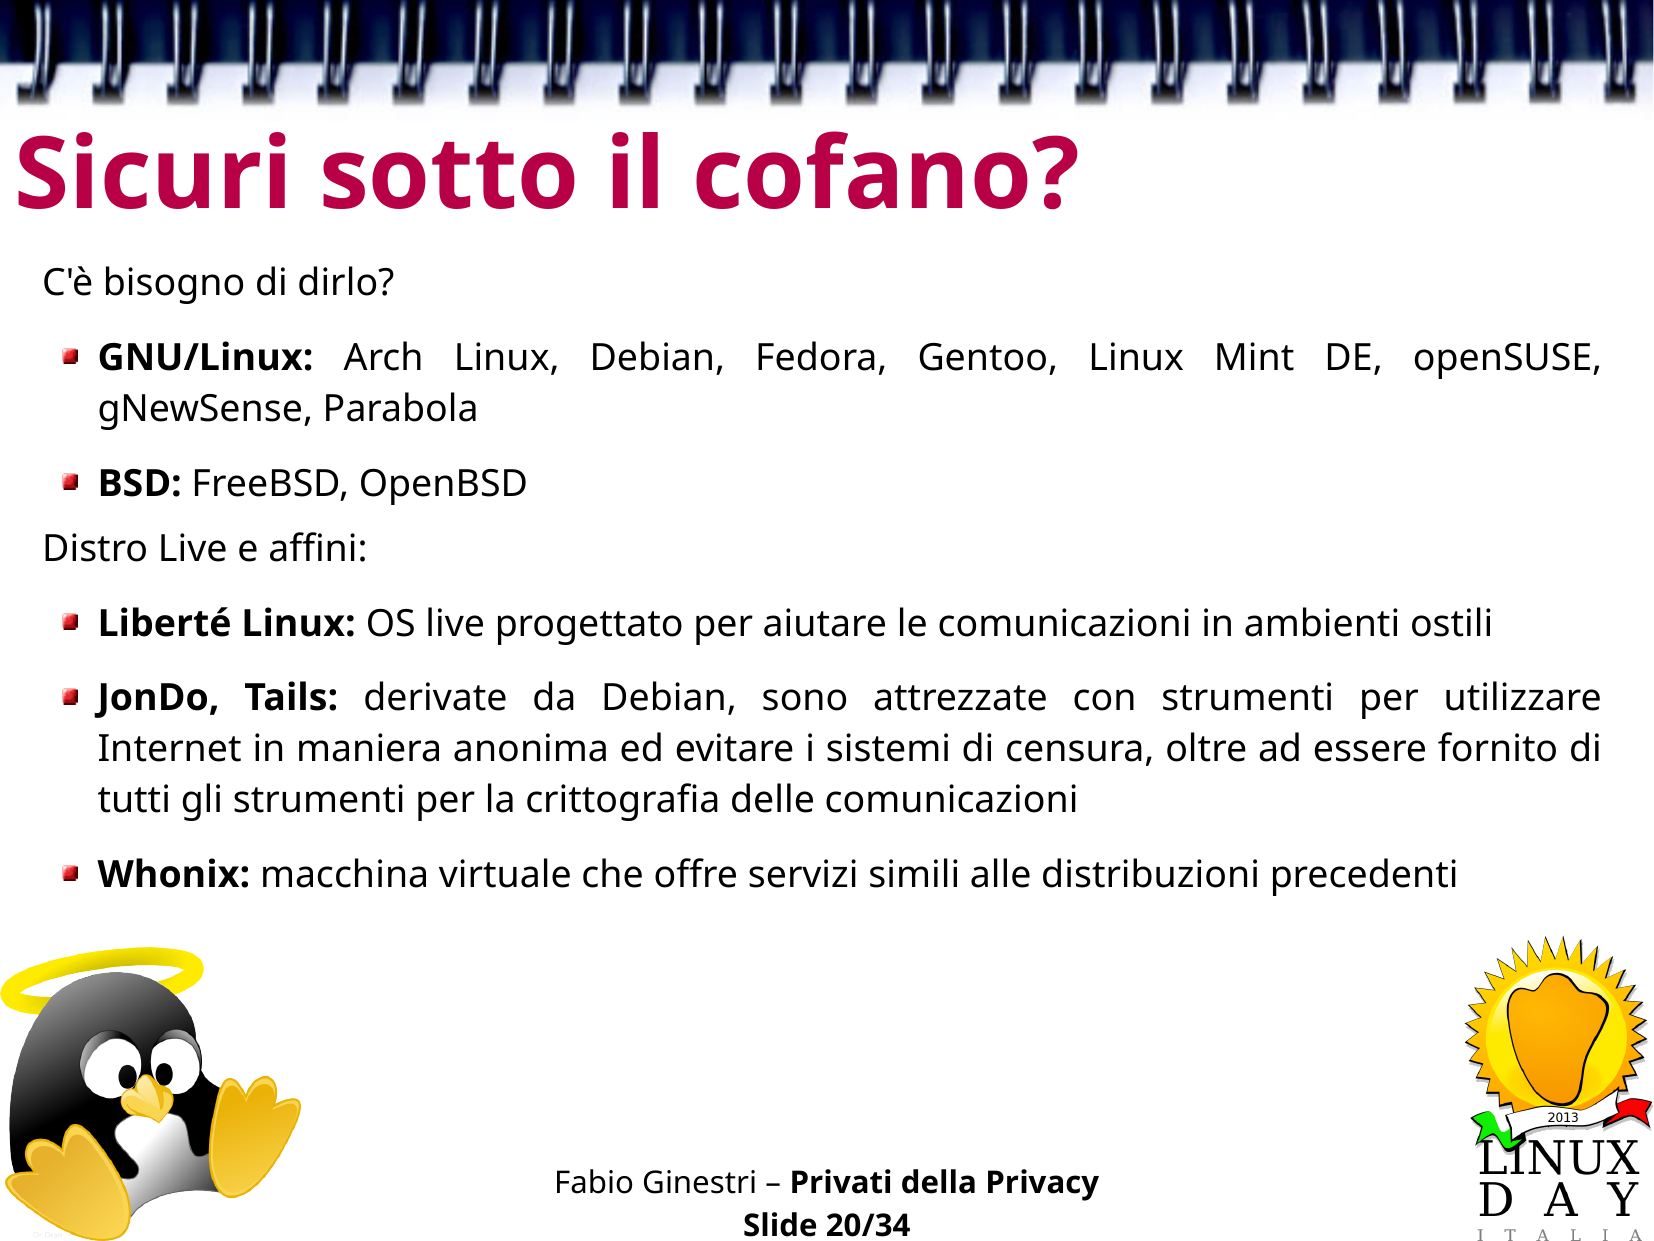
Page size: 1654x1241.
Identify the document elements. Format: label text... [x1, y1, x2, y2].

text_box Fabio Ginestri – Privati della Privacy Slide <numero>/34 [550, 1152, 1104, 1241]
text_box Distro Live e affini: Liberté Linux: OS live progettato per aiutare le comunicazioni in ambienti ostili JonDo, Tails: derivate da Debian, sono attrezzate con strumenti per utilizzare Internet in maniera anonima ed evitare i sistemi di censura, oltre ad essere fornito di tutti gli strumenti per la crittografia delle comunicazioni Whonix: macchina virtuale che offre servizi simili alle distribuzioni precedenti [11, 514, 1619, 861]
picture [62, 485, 78, 490]
picture [62, 865, 78, 881]
picture [1464, 935, 1654, 1241]
picture [0, 0, 1654, 121]
picture [0, 947, 301, 1241]
text_box Sicuri sotto il cofano? [0, 94, 1065, 226]
text_box C'è bisogno di dirlo? GNU/Linux: Arch Linux, Debian, Fedora, Gentoo, Linux Mint DE, openSUSE, gNewSense, Parabola BSD: FreeBSD, OpenBSD [11, 248, 1619, 485]
